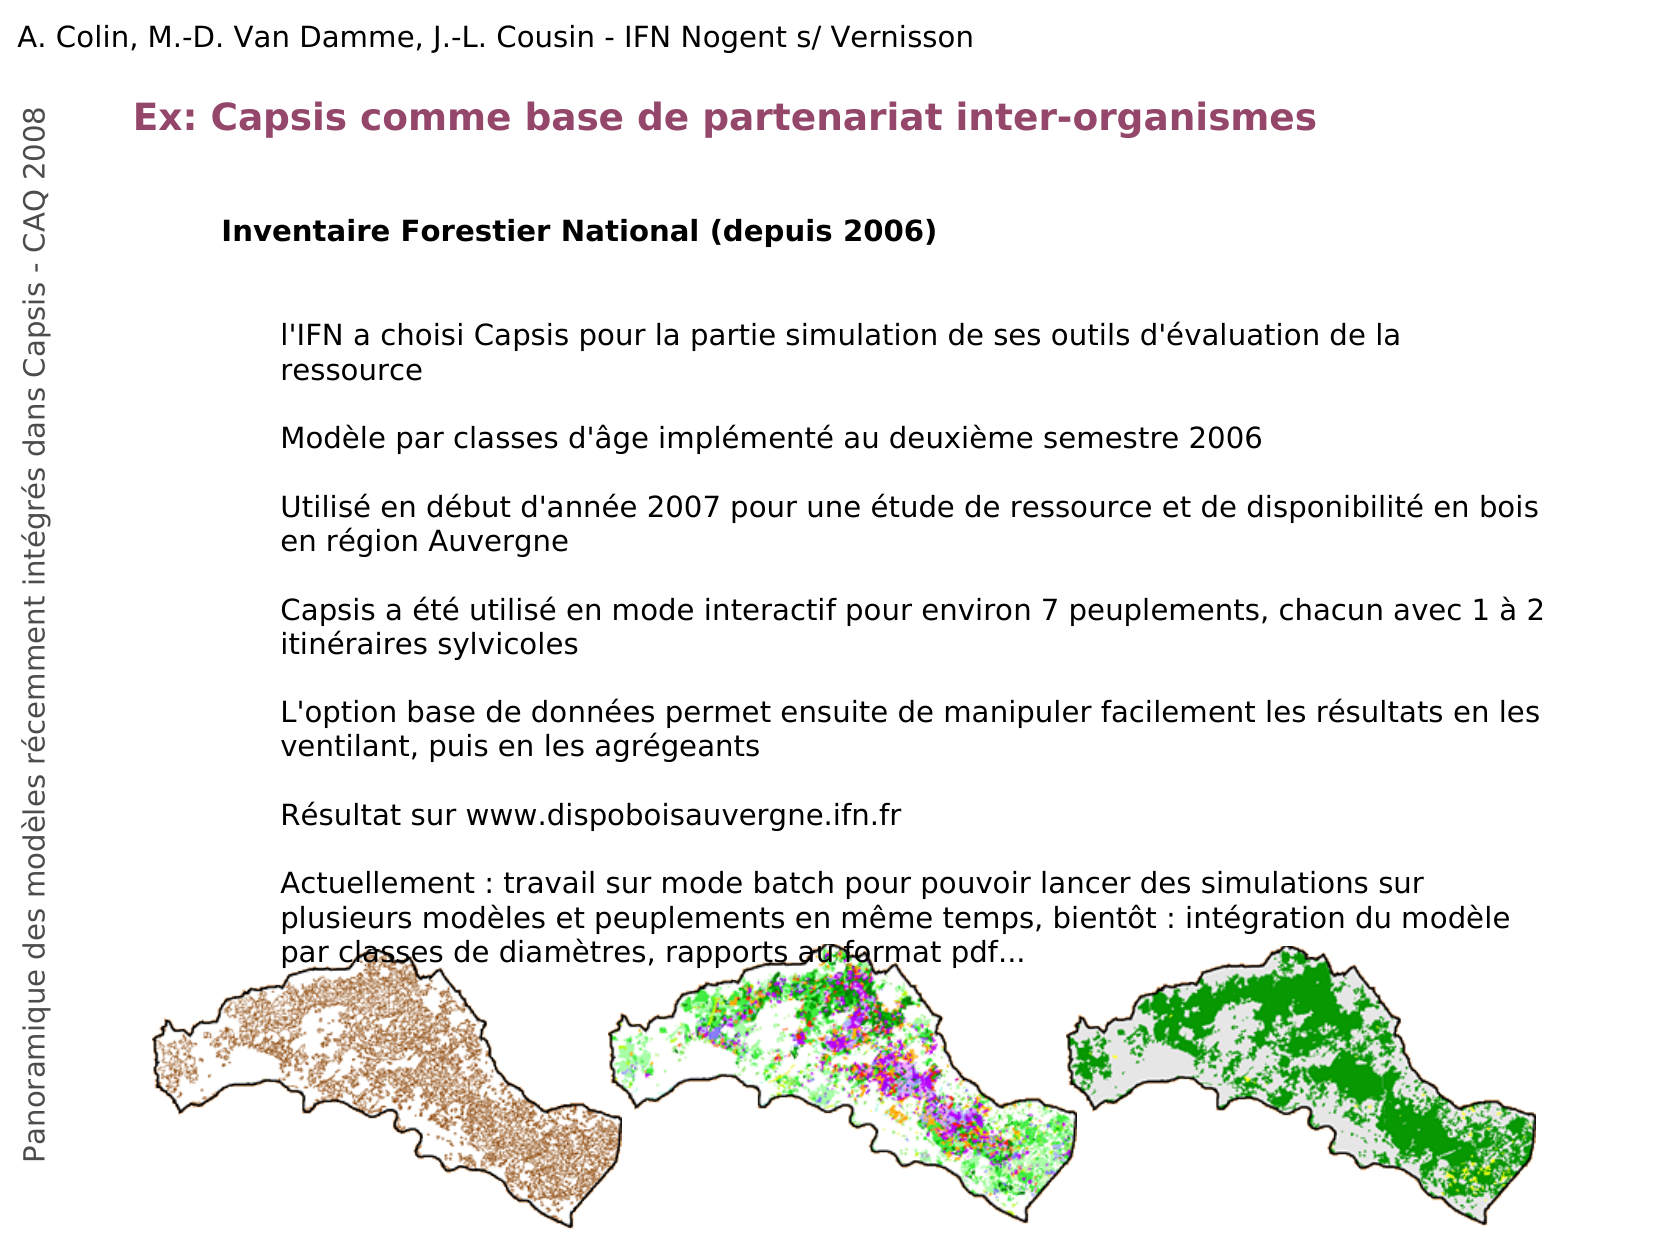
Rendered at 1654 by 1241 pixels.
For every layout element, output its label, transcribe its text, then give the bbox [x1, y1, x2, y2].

text_box Ex: Capsis comme base de partenariat inter-organismes [118, 88, 1418, 147]
text_box Panoramique des modèles récemment intégrés dans Capsis - CAQ 2008 [10, 0, 60, 1241]
text_box A. Colin, M.-D. Van Damme, J.-L. Cousin - IFN Nogent s/ Vernisson [60, 13, 1063, 63]
text_box Inventaire Forestier National (depuis 2006) [206, 206, 1152, 256]
text_box l'IFN a choisi Capsis pour la partie simulation de ses outils d'évaluation de la ressource Modèle par classes d'âge implémenté au deuxième semestre 2006 Utilisé en début d'année 2007 pour une étude de ressource et de disponibilité en bois en région Auvergne Capsis a été utilisé en mode interactif pour environ 7 peuplements, chacun avec 1 à 2 itinéraires sylvicoles L'option base de données permet ensuite de manipuler facilement les résultats en les ventilant, puis en les agrégeants Résultat sur www.dispoboisauvergne.ifn.fr Actuellement : travail sur mode batch pour pouvoir lancer des simulations sur plusieurs modèles et peuplements en même temps, bientôt : intégration du modèle par classes de diamètres, rapports au format pdf... [265, 311, 1565, 1046]
text_box [118, 147, 1123, 325]
picture [152, 946, 1536, 1230]
